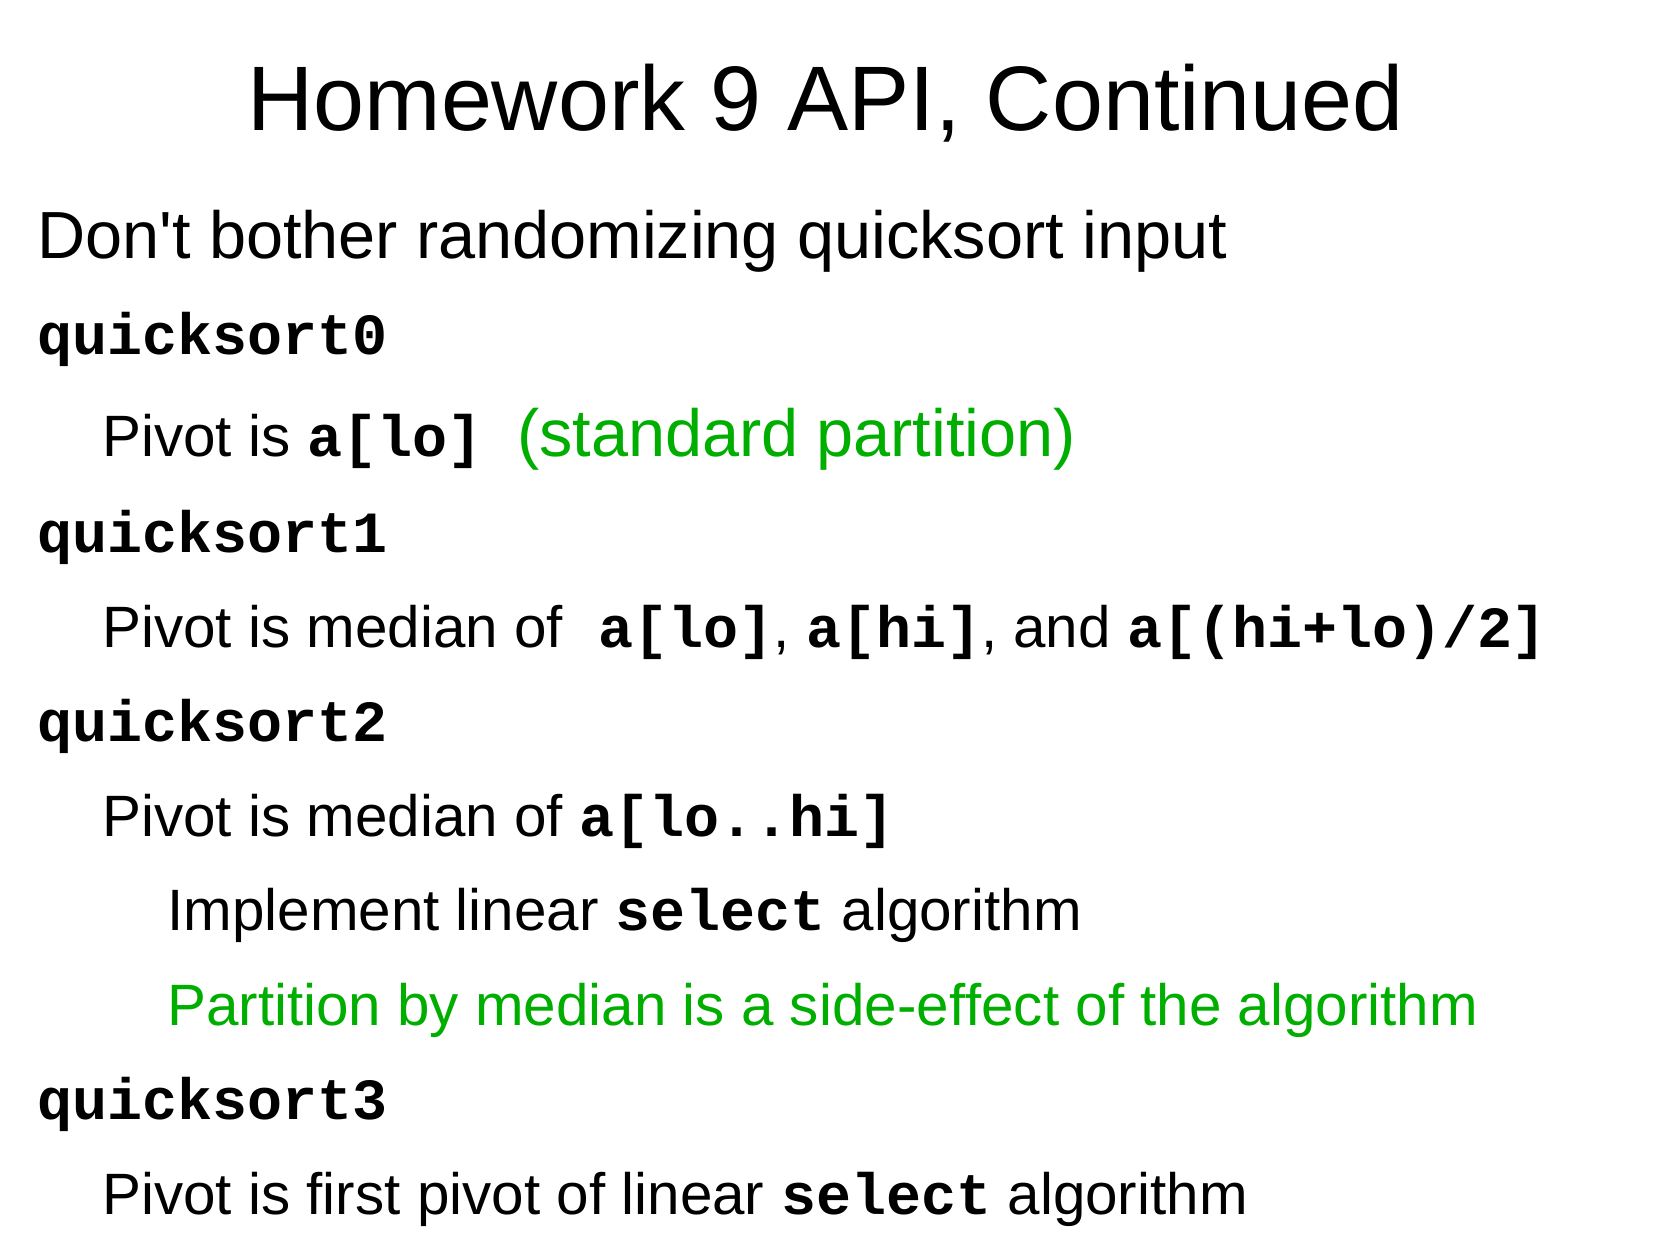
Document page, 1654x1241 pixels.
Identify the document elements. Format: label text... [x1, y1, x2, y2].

list Don't bother randomizing quicksort input quicksort0 Pivot is a[lo] (standard partition) quicksort1 Pivot is median of a[lo], a[hi], and a[(hi+lo)/2] quicksort2 Pivot is median of a[lo..hi] Implement linear select algorithm Partition by median is a side-effect of the algorithm quicksort3 Pivot is first pivot of linear select algorithm [37, 194, 1654, 1228]
title Homework 9 API, Continued [82, 0, 1571, 194]
